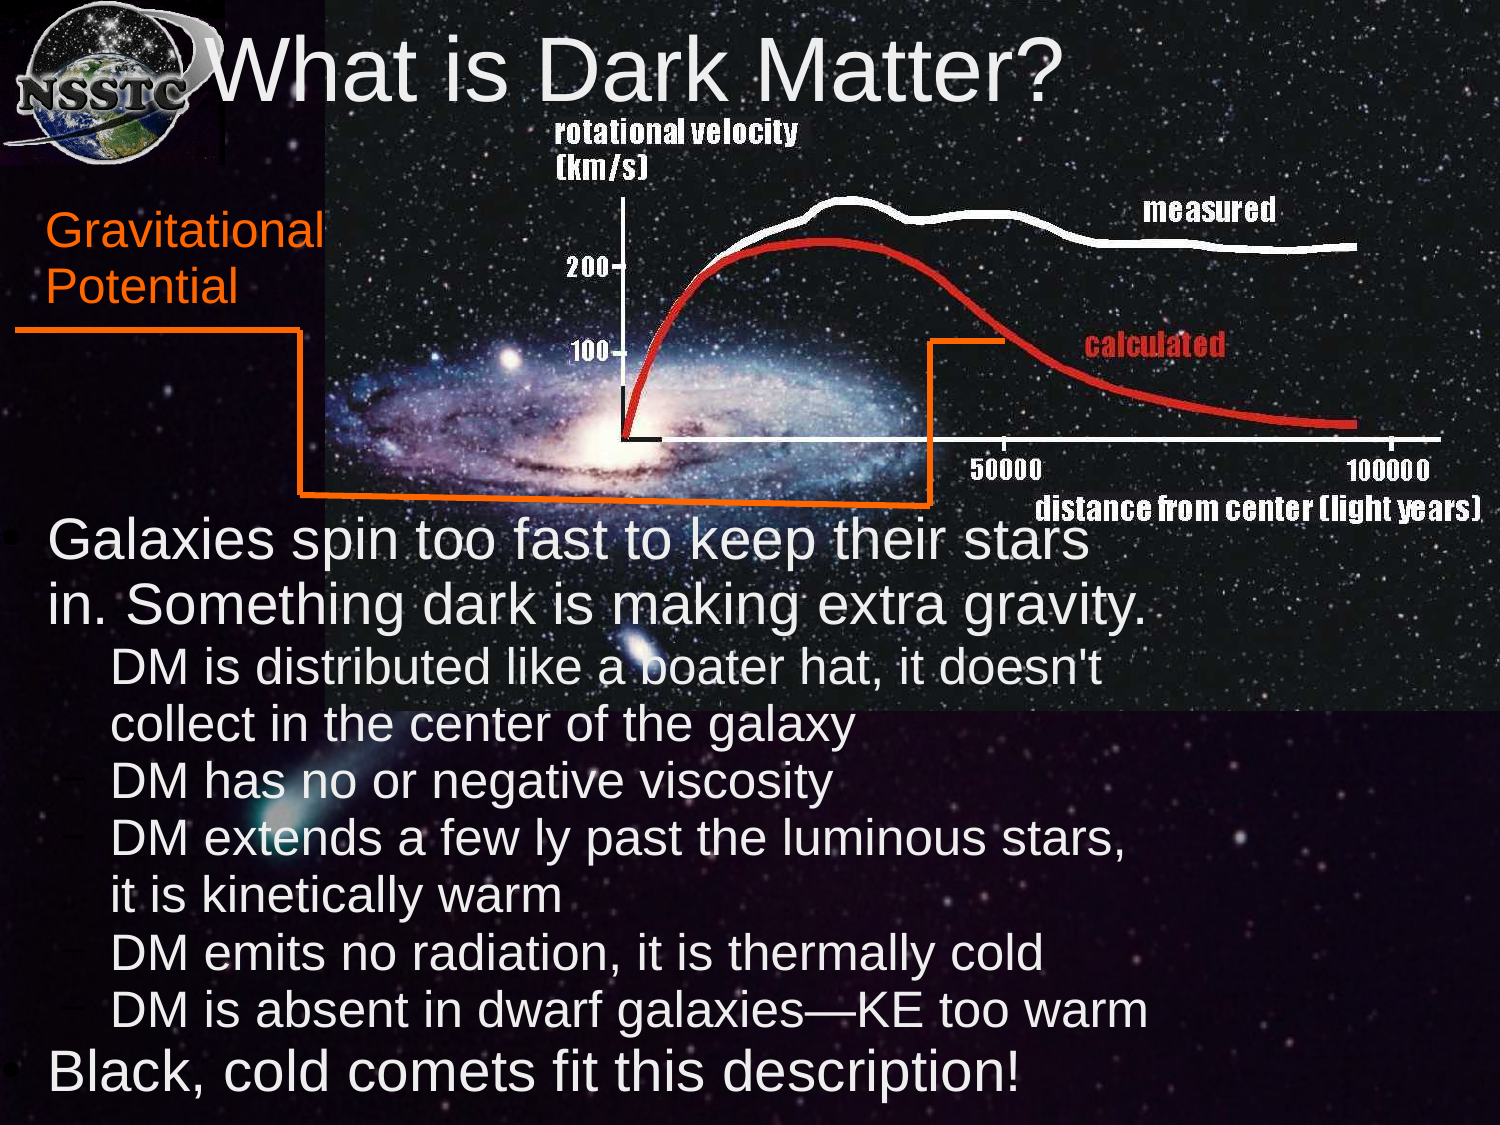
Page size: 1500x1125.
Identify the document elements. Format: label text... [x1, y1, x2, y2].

title What is Dark Matter? [55, 0, 1216, 169]
list Galaxies spin too fast to keep their stars in. Something dark is making extra gravity. DM is distributed like a boater hat, it doesn't collect in the center of the galaxy DM has no or negative viscosity DM extends a few ly past the luminous stars, it is kinetically warm DM emits no radiation, it is thermally cold DM is absent in dwarf galaxies—KE too warm Black, cold comets fit this description! [0, 506, 1156, 1125]
text_box Gravitational Potential [30, 195, 361, 420]
picture [0, 0, 1500, 1125]
